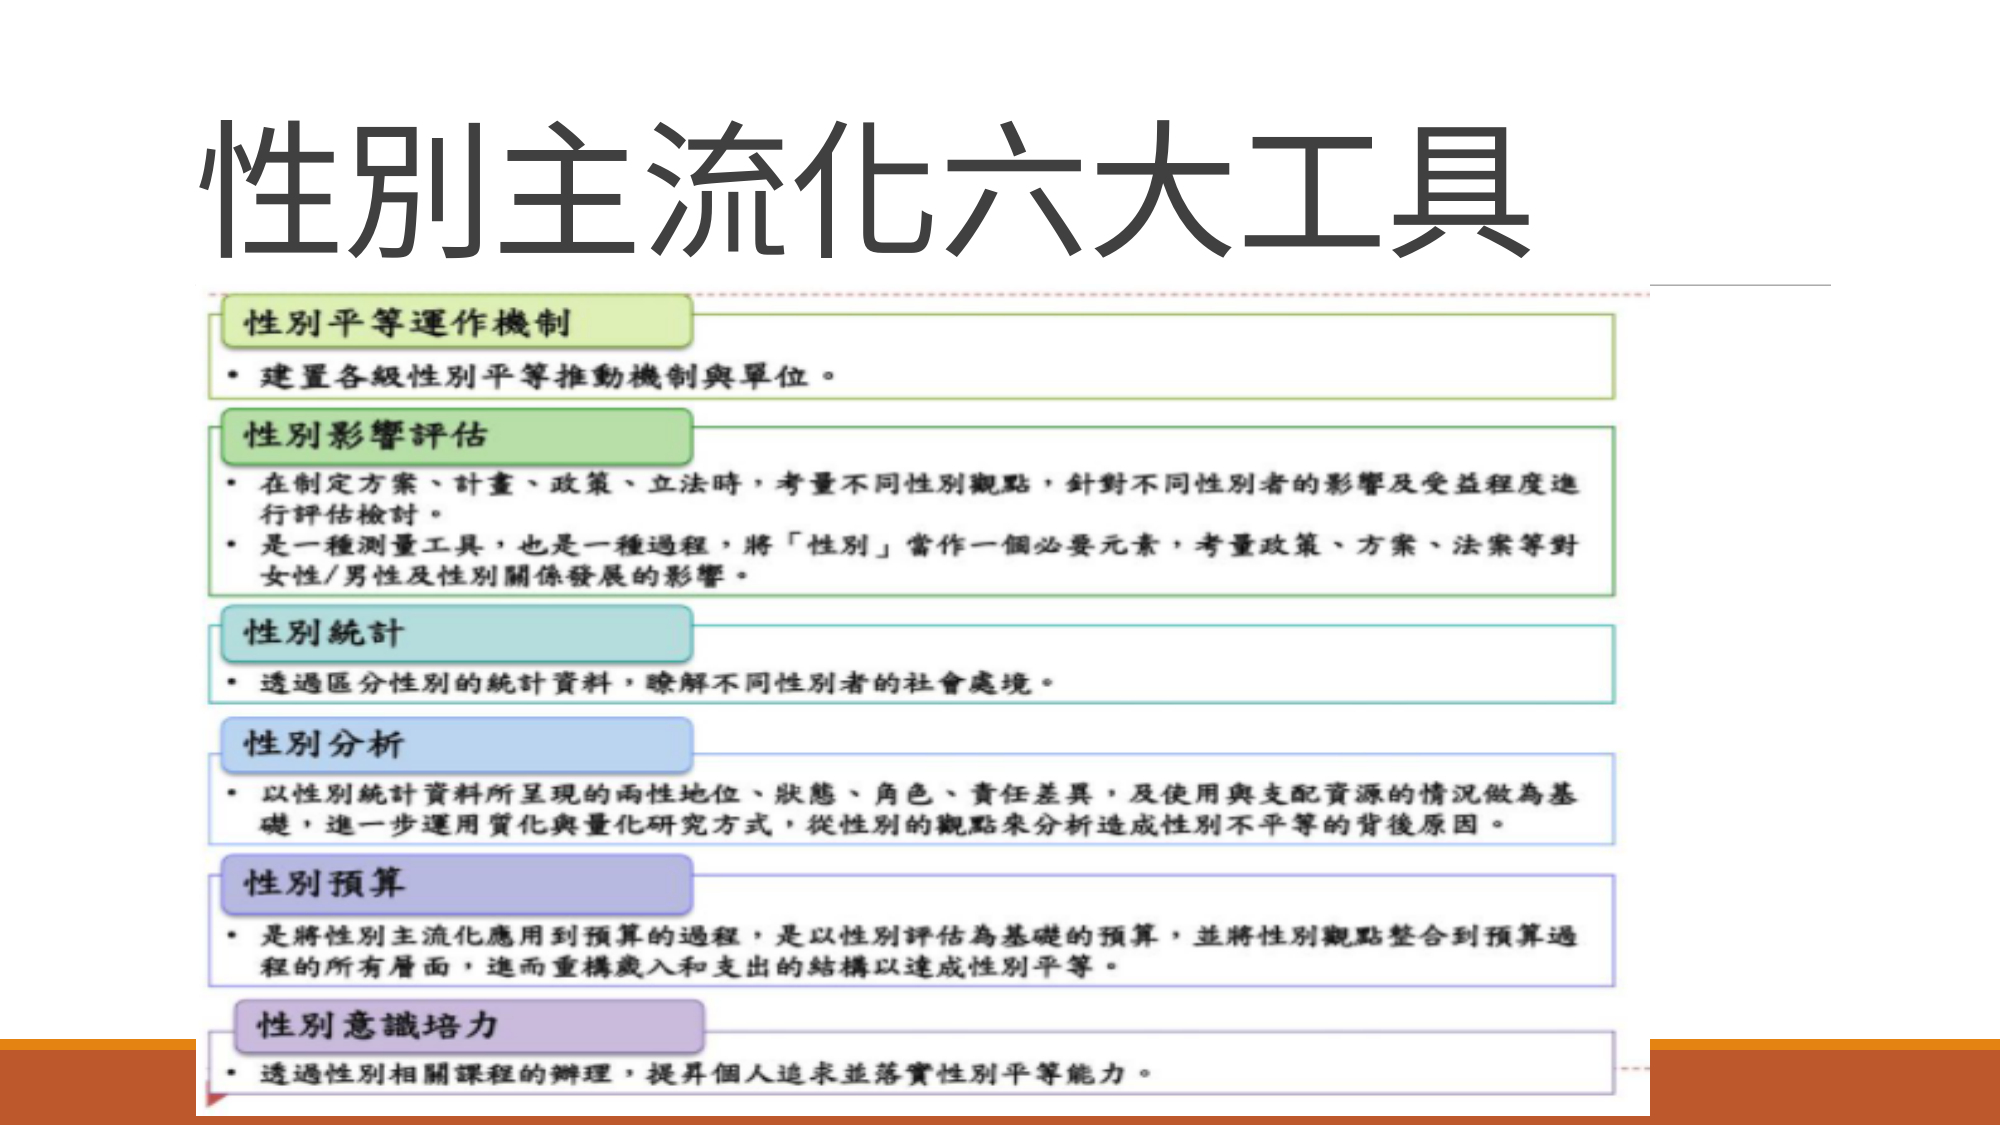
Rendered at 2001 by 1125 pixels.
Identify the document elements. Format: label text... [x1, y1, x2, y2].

title 性別主流化六大工具 [180, 47, 1830, 285]
picture [196, 284, 1650, 1116]
